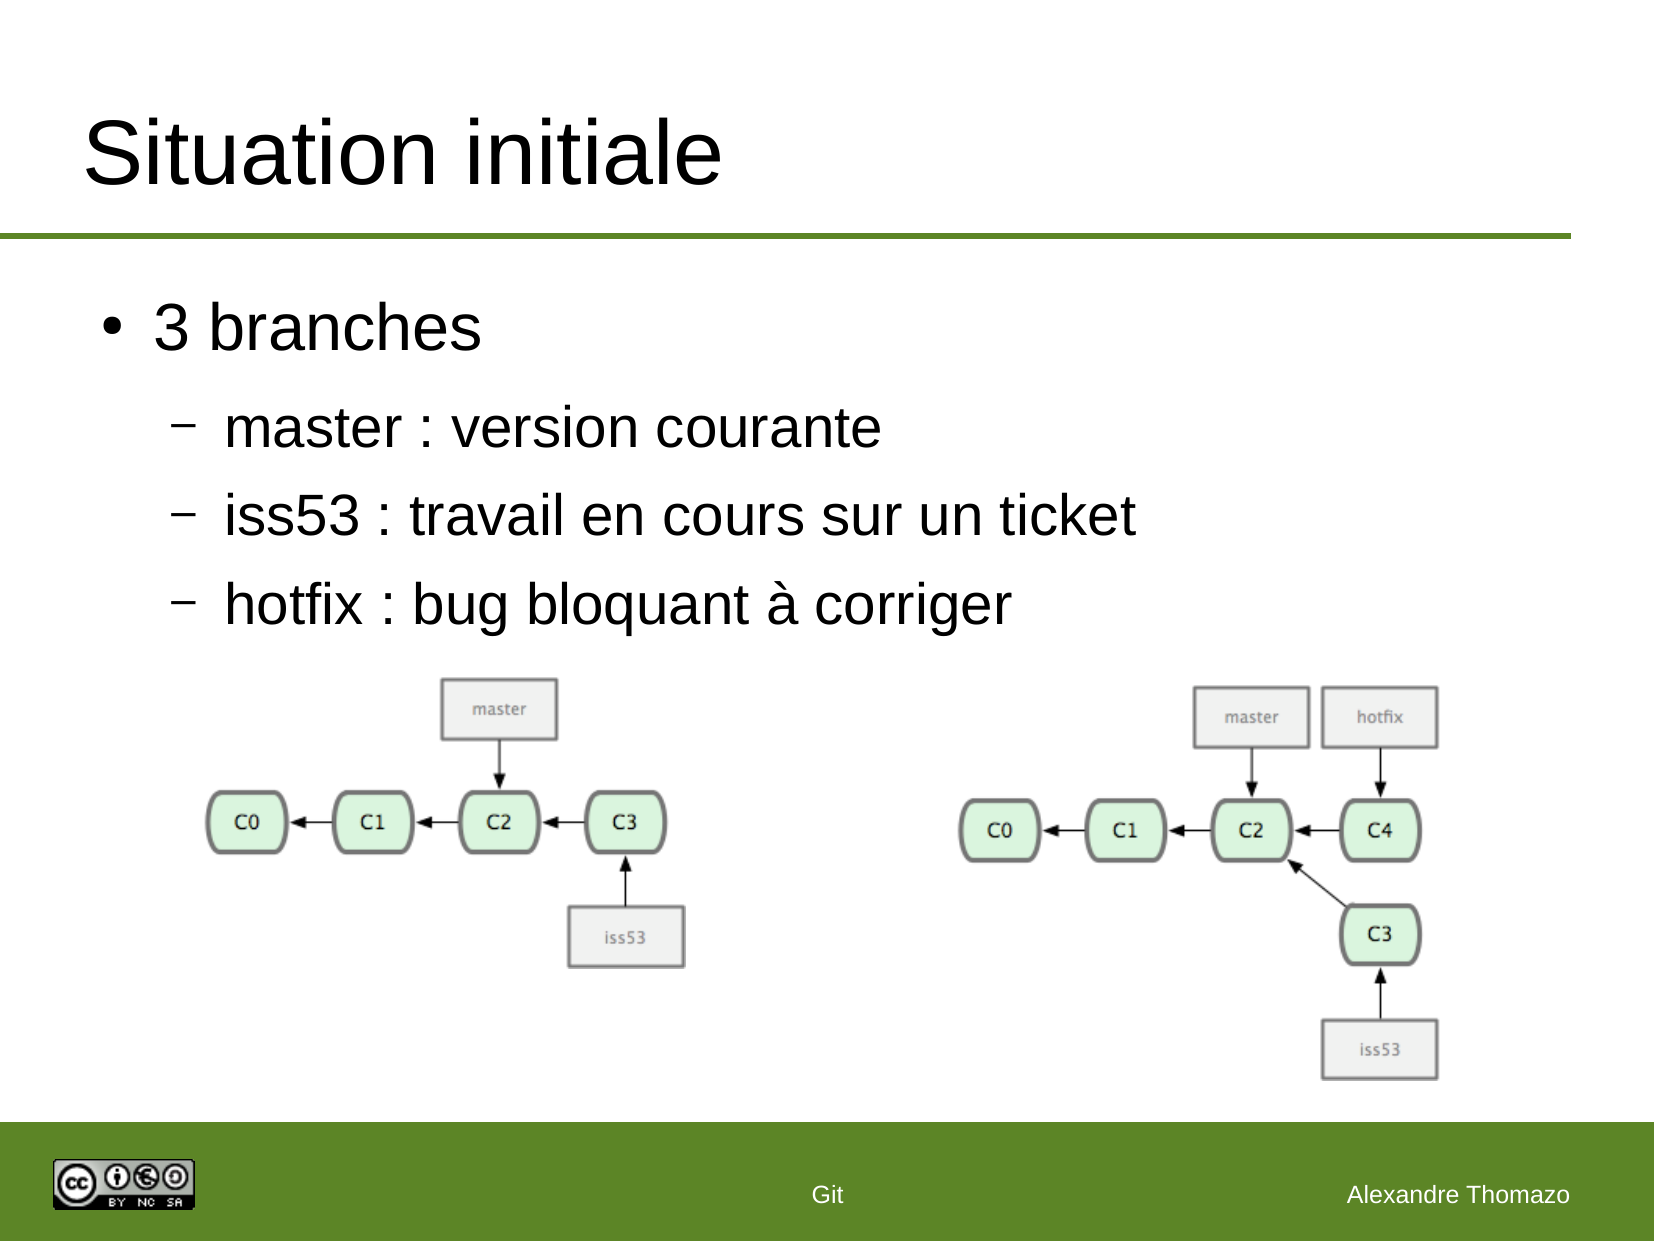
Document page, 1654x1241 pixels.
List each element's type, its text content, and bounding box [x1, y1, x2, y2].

title Situation initiale [82, 49, 1571, 257]
picture [202, 676, 686, 969]
list 3 branches master : version courante iss53 : travail en cours sur un ticket hotfix : bug bloquant à corriger [82, 290, 1538, 1010]
picture [955, 684, 1441, 1081]
picture [53, 1159, 195, 1210]
